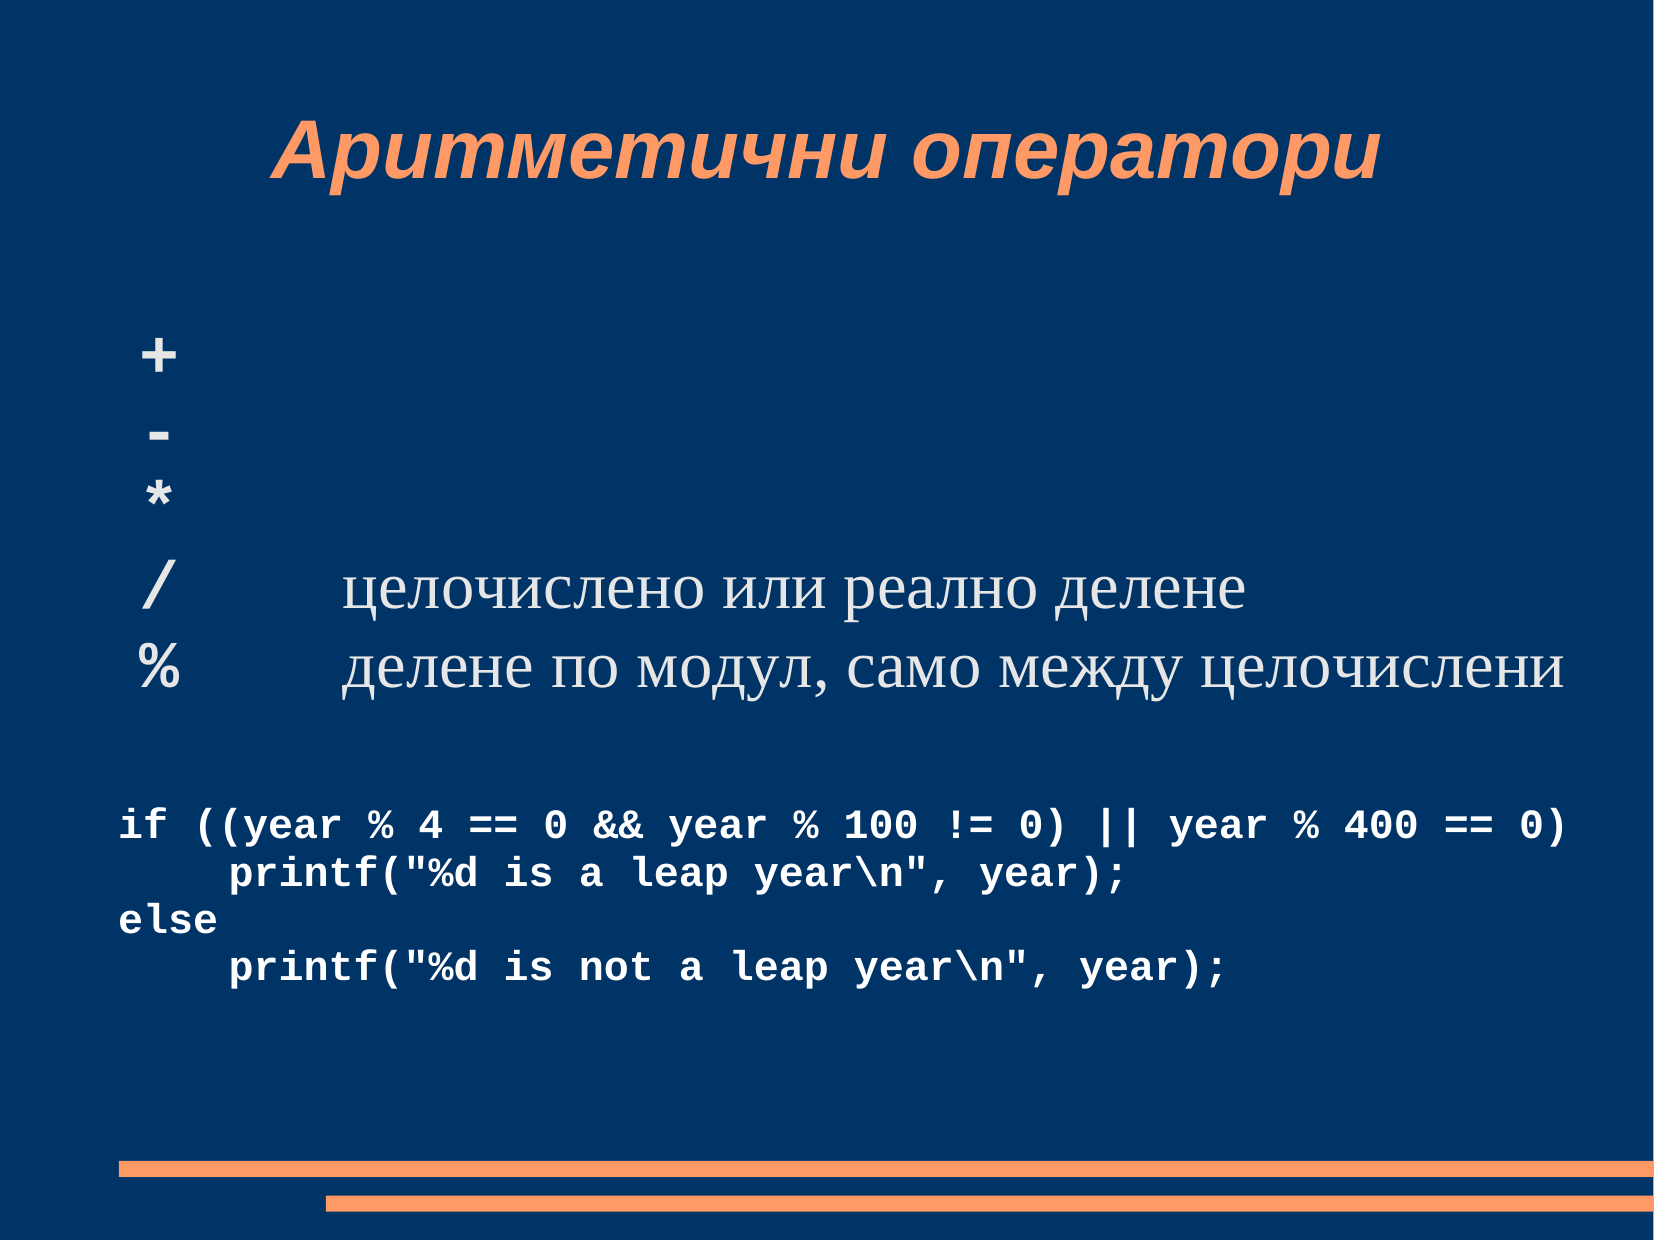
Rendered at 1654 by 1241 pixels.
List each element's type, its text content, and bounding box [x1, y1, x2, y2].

list + - * / целочислено или реално делене % делене по модул, само между целочислени [121, 322, 1625, 768]
text_box if ((year % 4 == 0 && year % 100 != 0) || year % 400 == 0) printf("%d is a leap year\n", year); else printf("%d is not a leap year\n", year); [118, 738, 1595, 1059]
title Аритметични оператори [121, 46, 1534, 254]
